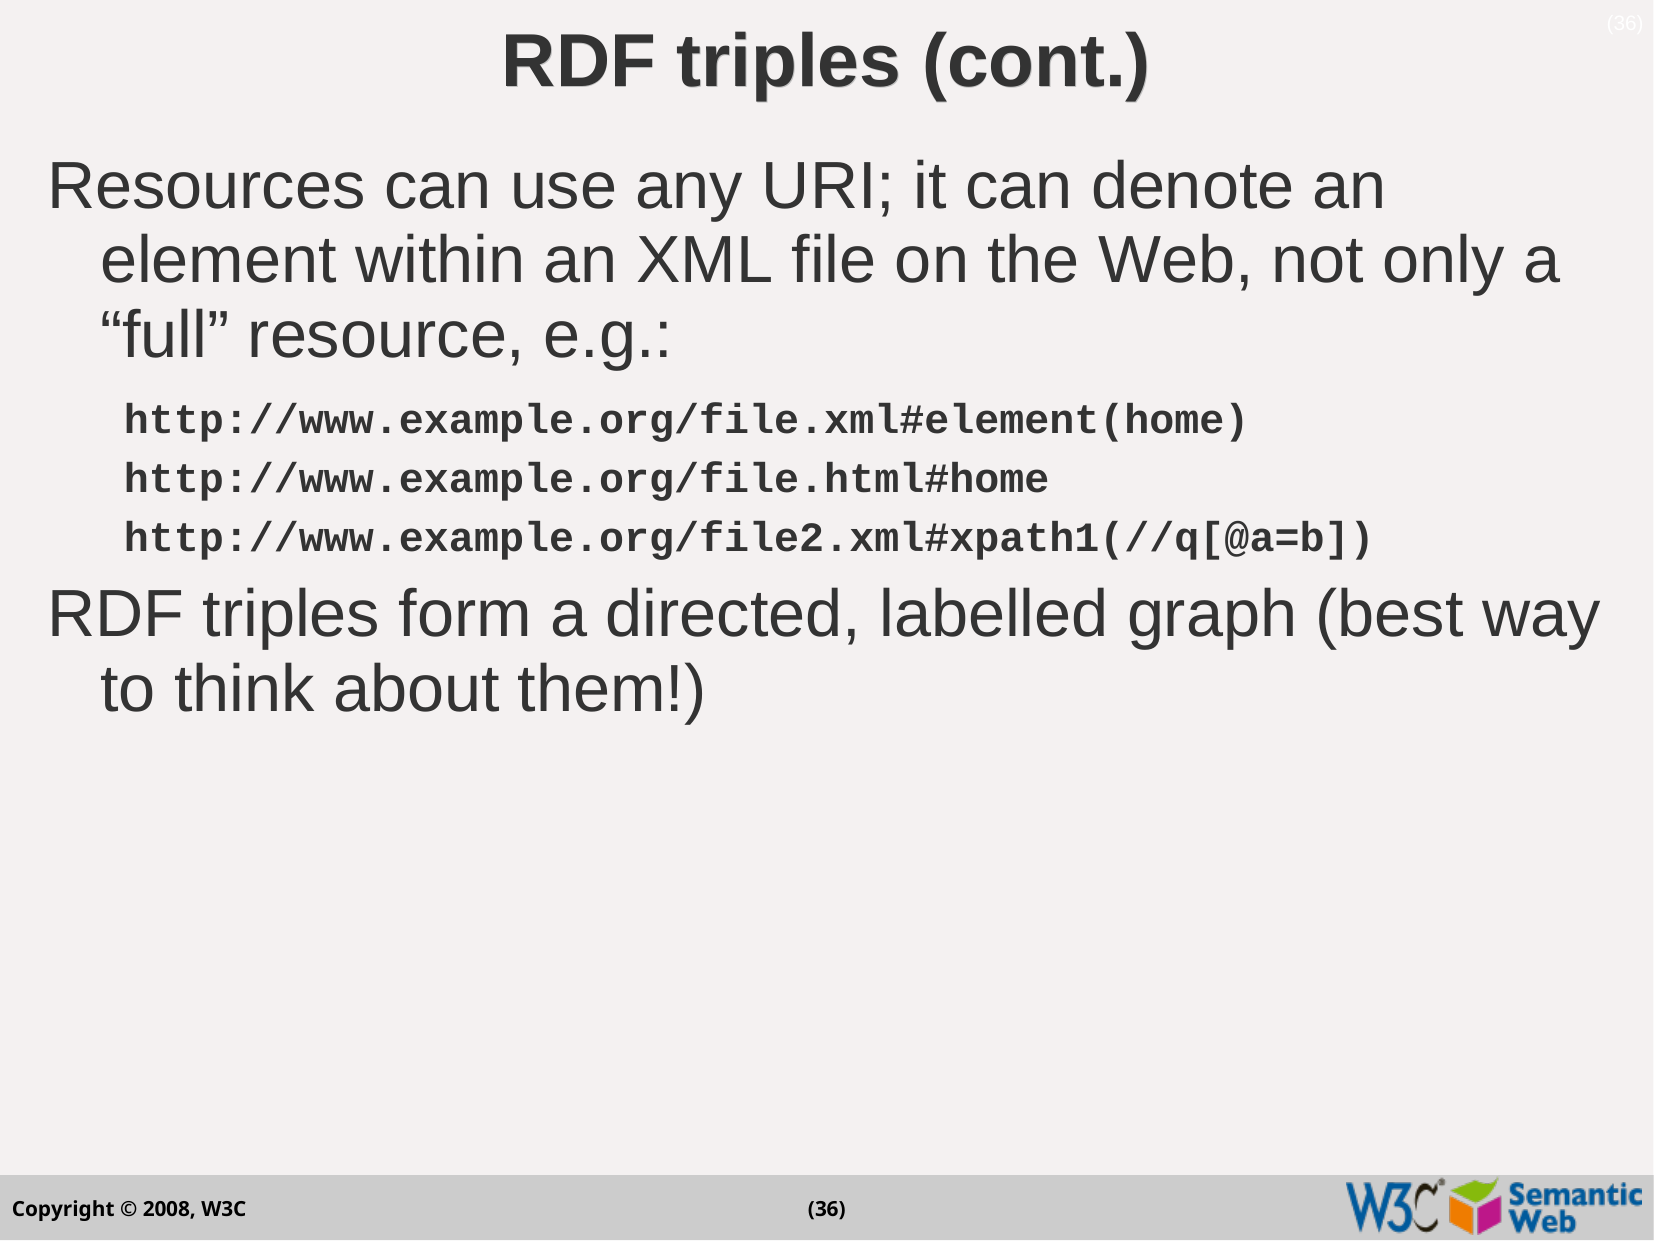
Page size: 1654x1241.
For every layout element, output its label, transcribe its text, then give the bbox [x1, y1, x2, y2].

title RDF triples (cont.) [0, 0, 1654, 119]
picture [1346, 1175, 1642, 1235]
list Resources can use any URI; it can denote an element within an XML file on the Web, not only a “full” resource, e.g.: http://www.example.org/file.xml#element(home) http://www.example.org/file.html#home http://www.example.org/file2.xml#xpath1(//q[@a=b]) RDF triples form a directed, labelled graph (best way to think about them!) [29, 147, 1624, 1119]
